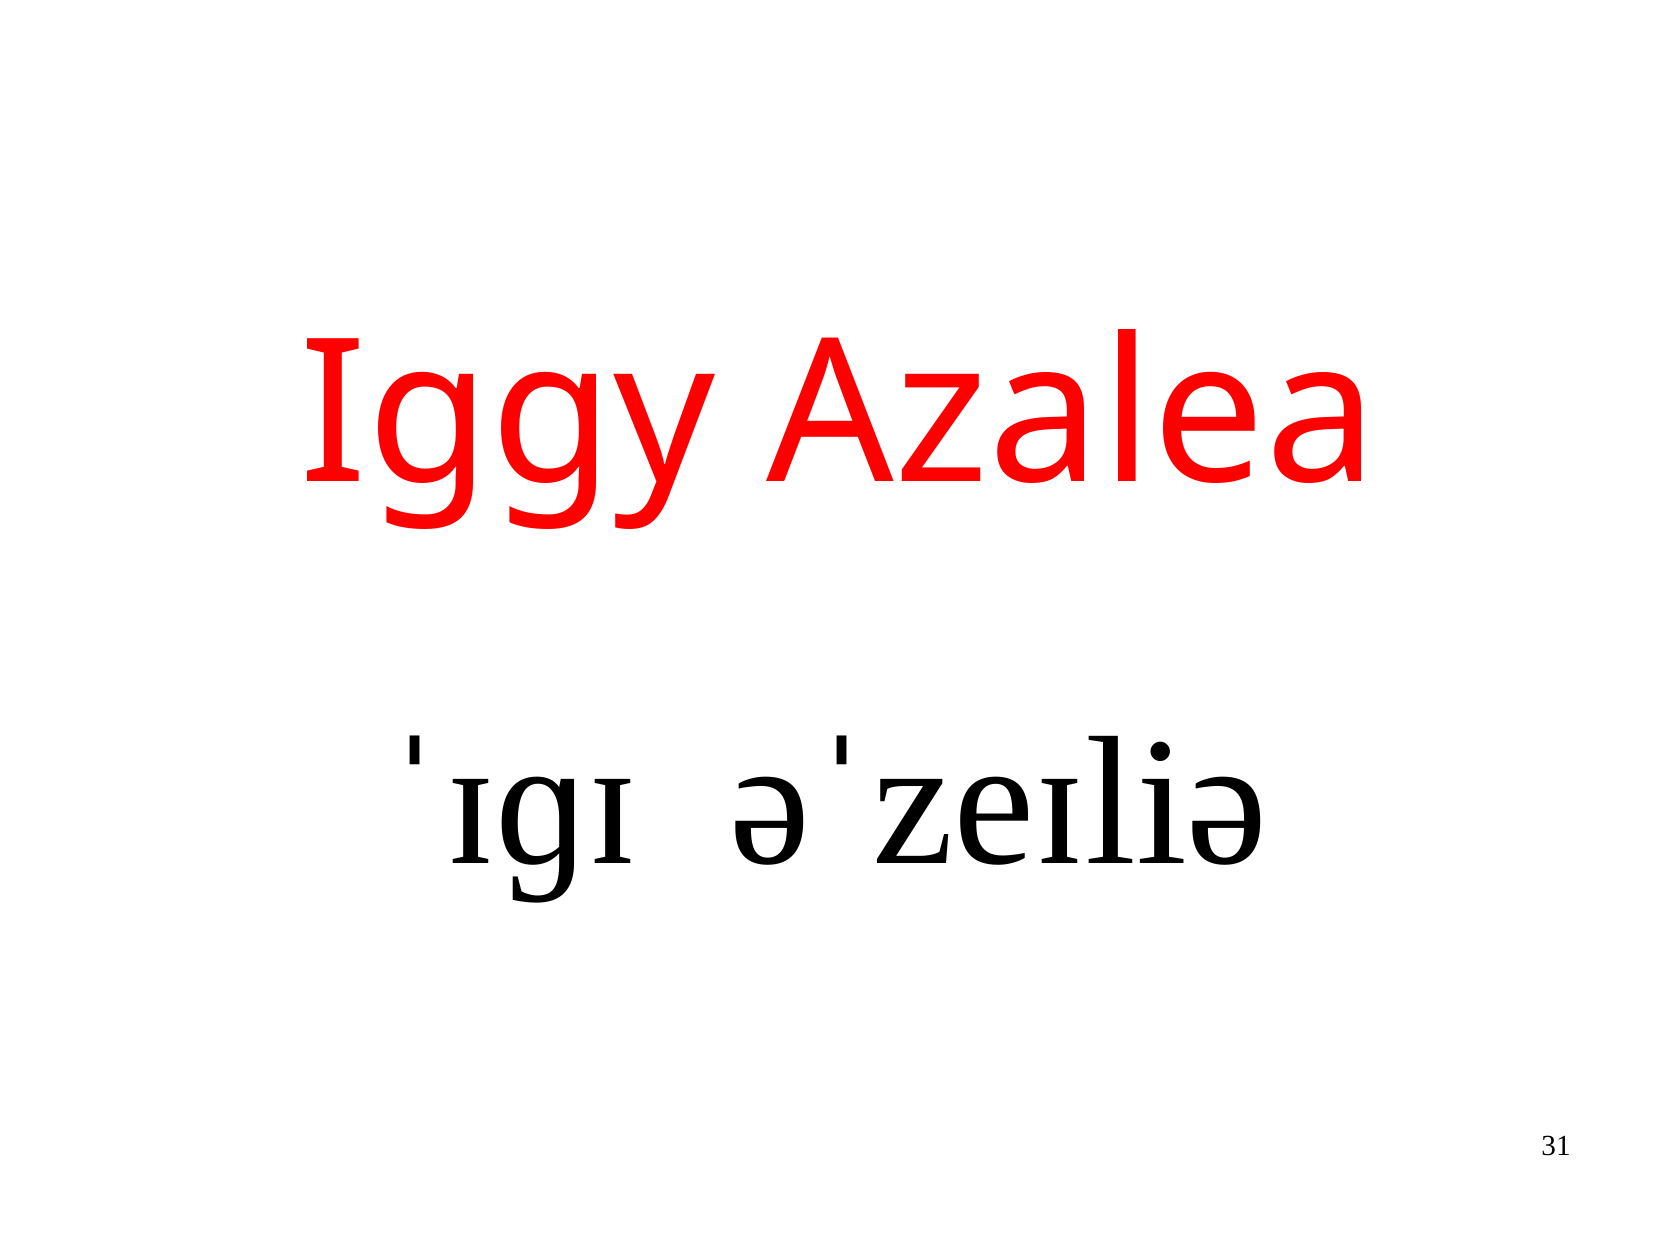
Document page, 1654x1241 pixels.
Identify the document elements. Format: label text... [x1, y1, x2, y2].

subtitle ˈɪɡɪ əˈzeɪliə [82, 475, 1571, 1109]
text_box Iggy Azalea [82, 259, 1595, 475]
